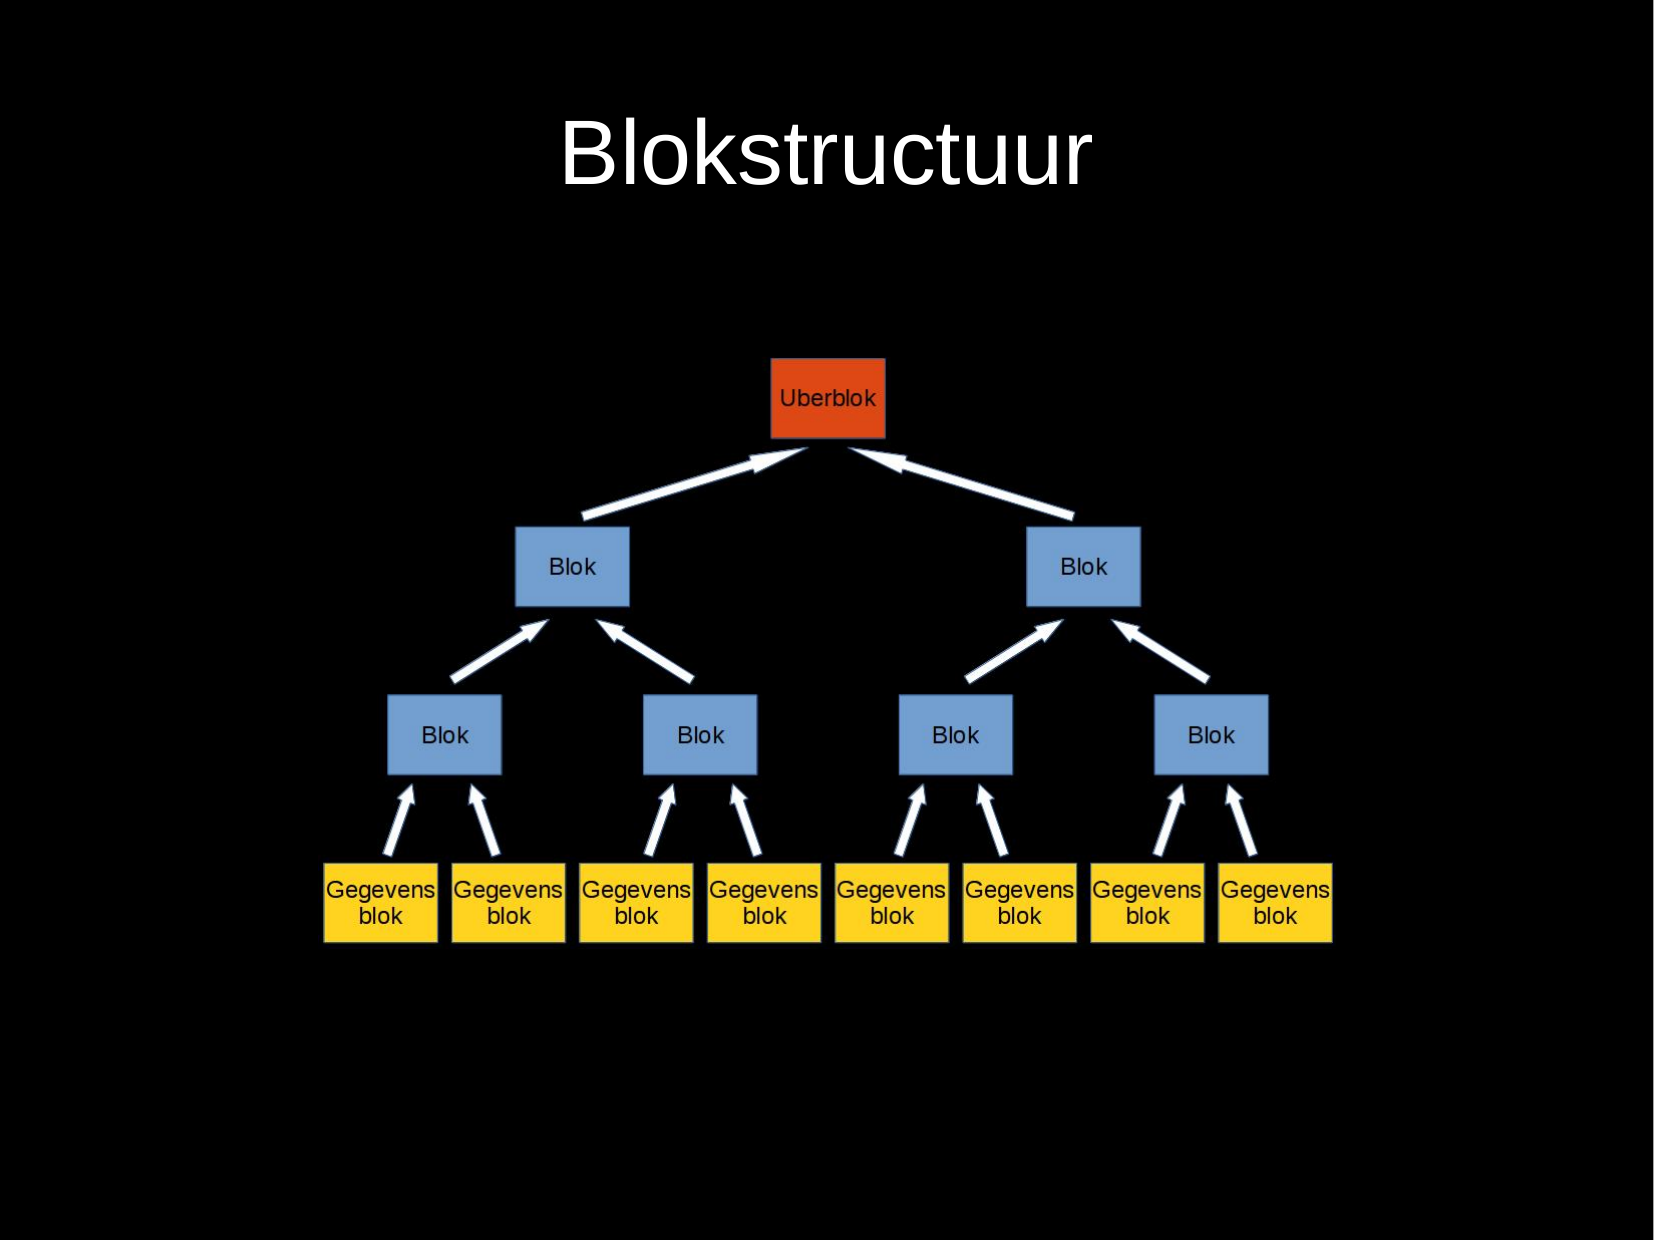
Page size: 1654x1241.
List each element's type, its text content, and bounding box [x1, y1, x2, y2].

title Blokstructuur [82, 49, 1571, 257]
picture [318, 350, 1336, 949]
